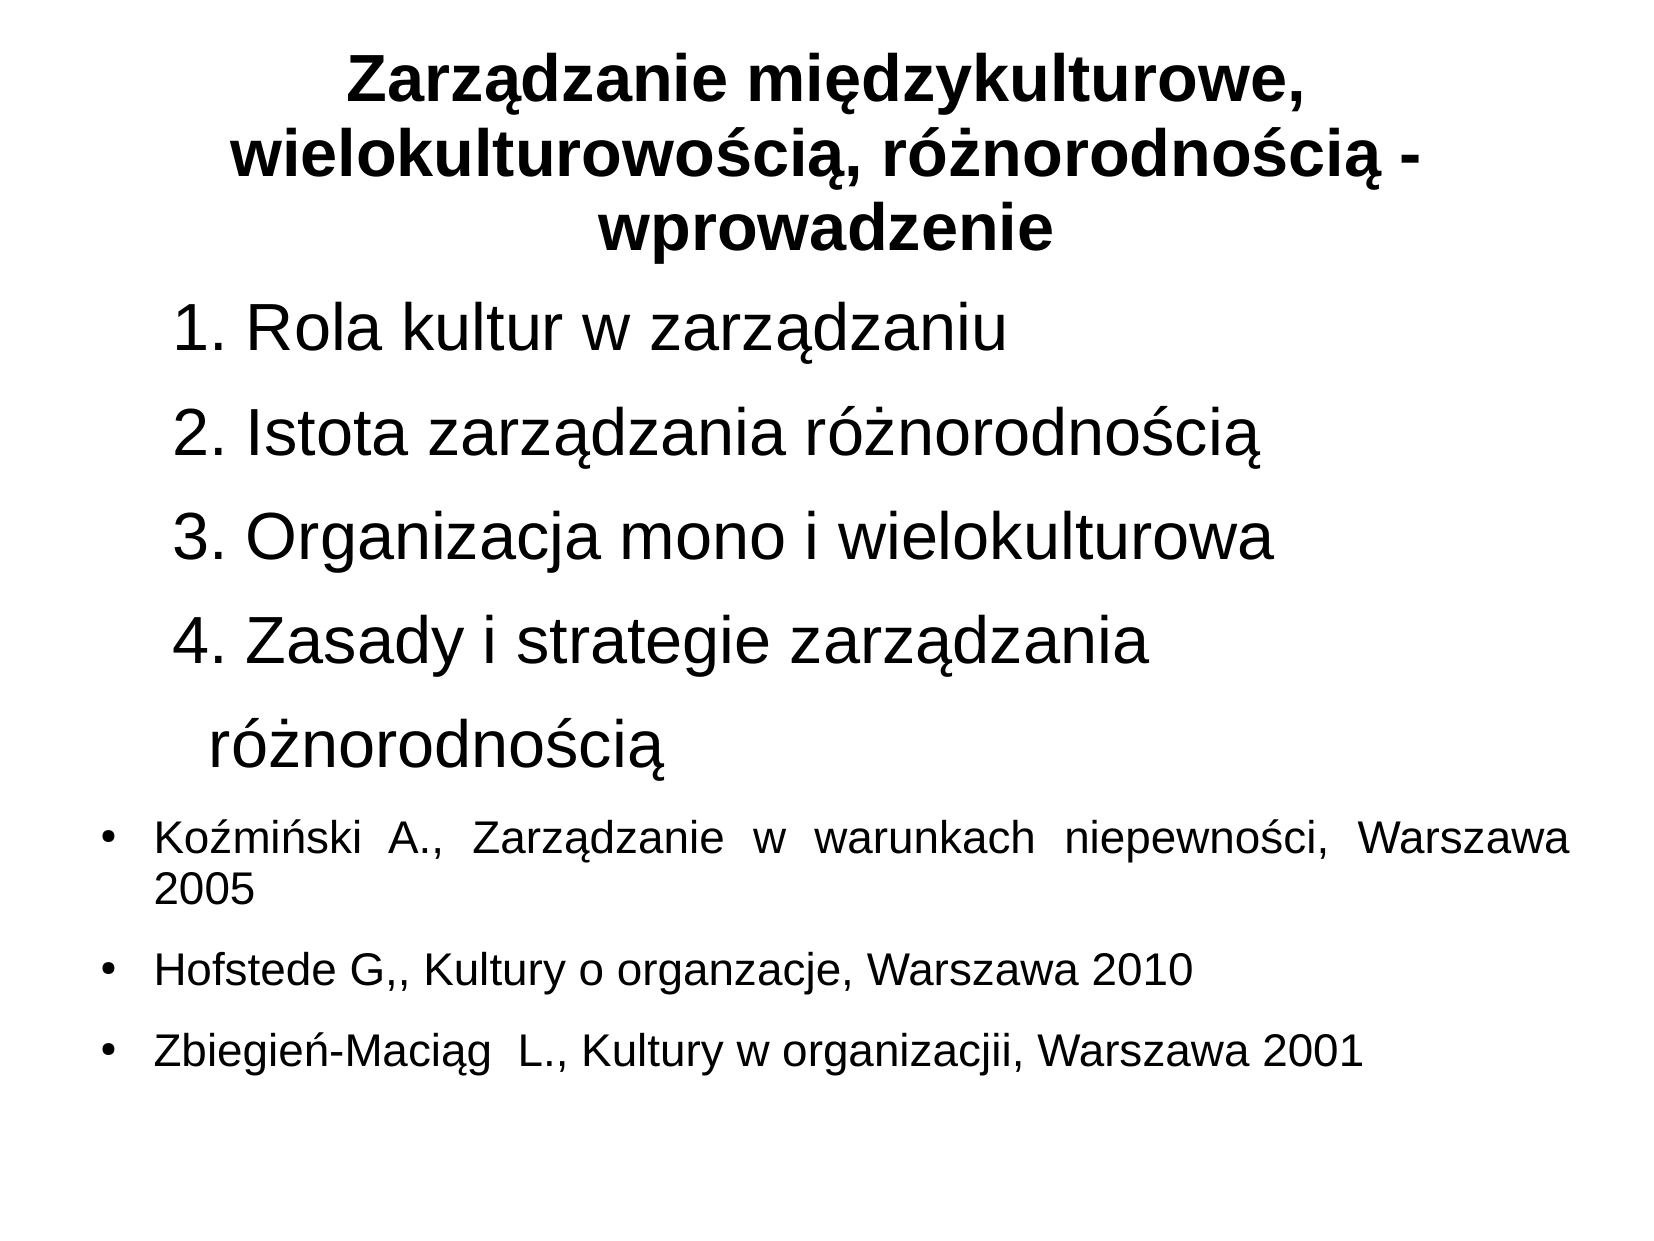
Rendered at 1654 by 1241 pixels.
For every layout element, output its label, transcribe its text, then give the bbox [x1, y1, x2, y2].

title Zarządzanie międzykulturowe, wielokulturowością, różnorodnością - wprowadzenie [82, 40, 1571, 266]
list 1. Rola kultur w zarządzaniu 2. Istota zarządzania różnorodnością 3. Organizacja mono i wielokulturowa 4. Zasady i strategie zarządzania różnorodnością Koźmiński A., Zarządzanie w warunkach niepewności, Warszawa 2005 Hofstede G,, Kultury o organzacje, Warszawa 2010 Zbiegień-Maciąg L., Kultury w organizacjii, Warszawa 2001 [82, 290, 1571, 1180]
